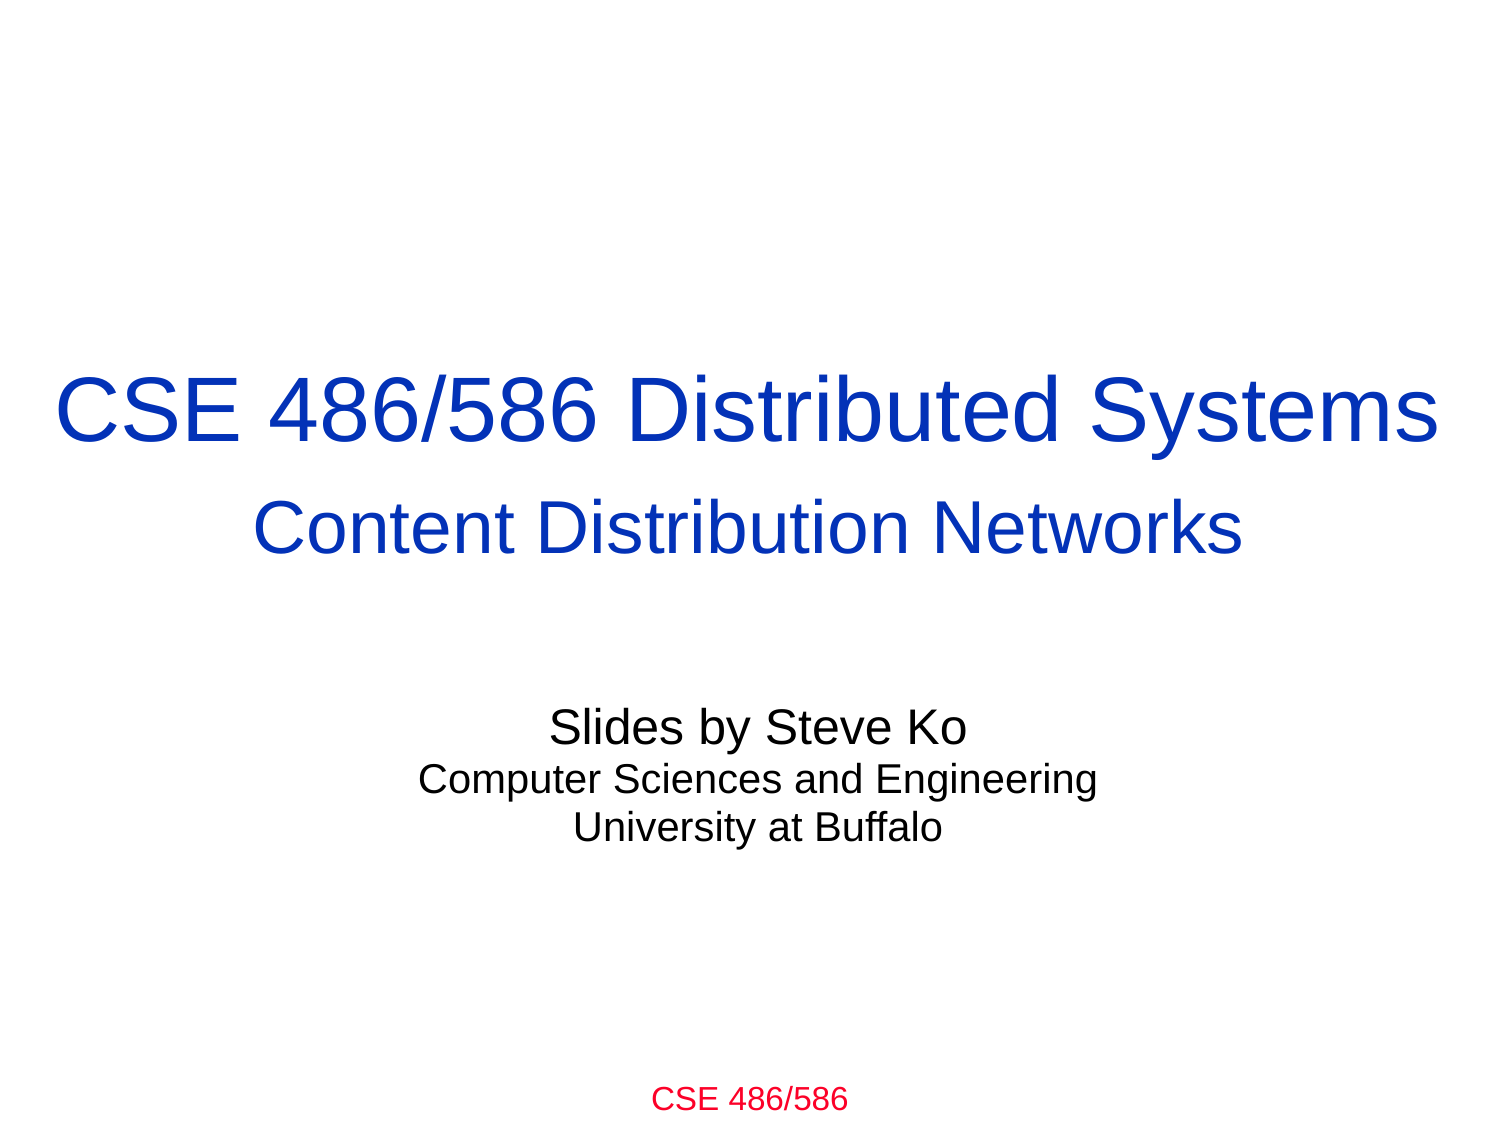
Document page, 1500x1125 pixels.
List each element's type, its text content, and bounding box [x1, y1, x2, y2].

title CSE 486/586 Distributed Systems Content Distribution Networks [23, 311, 1474, 585]
subtitle Slides by Steve Ko Computer Sciences and Engineering University at Buffalo [192, 703, 1325, 917]
